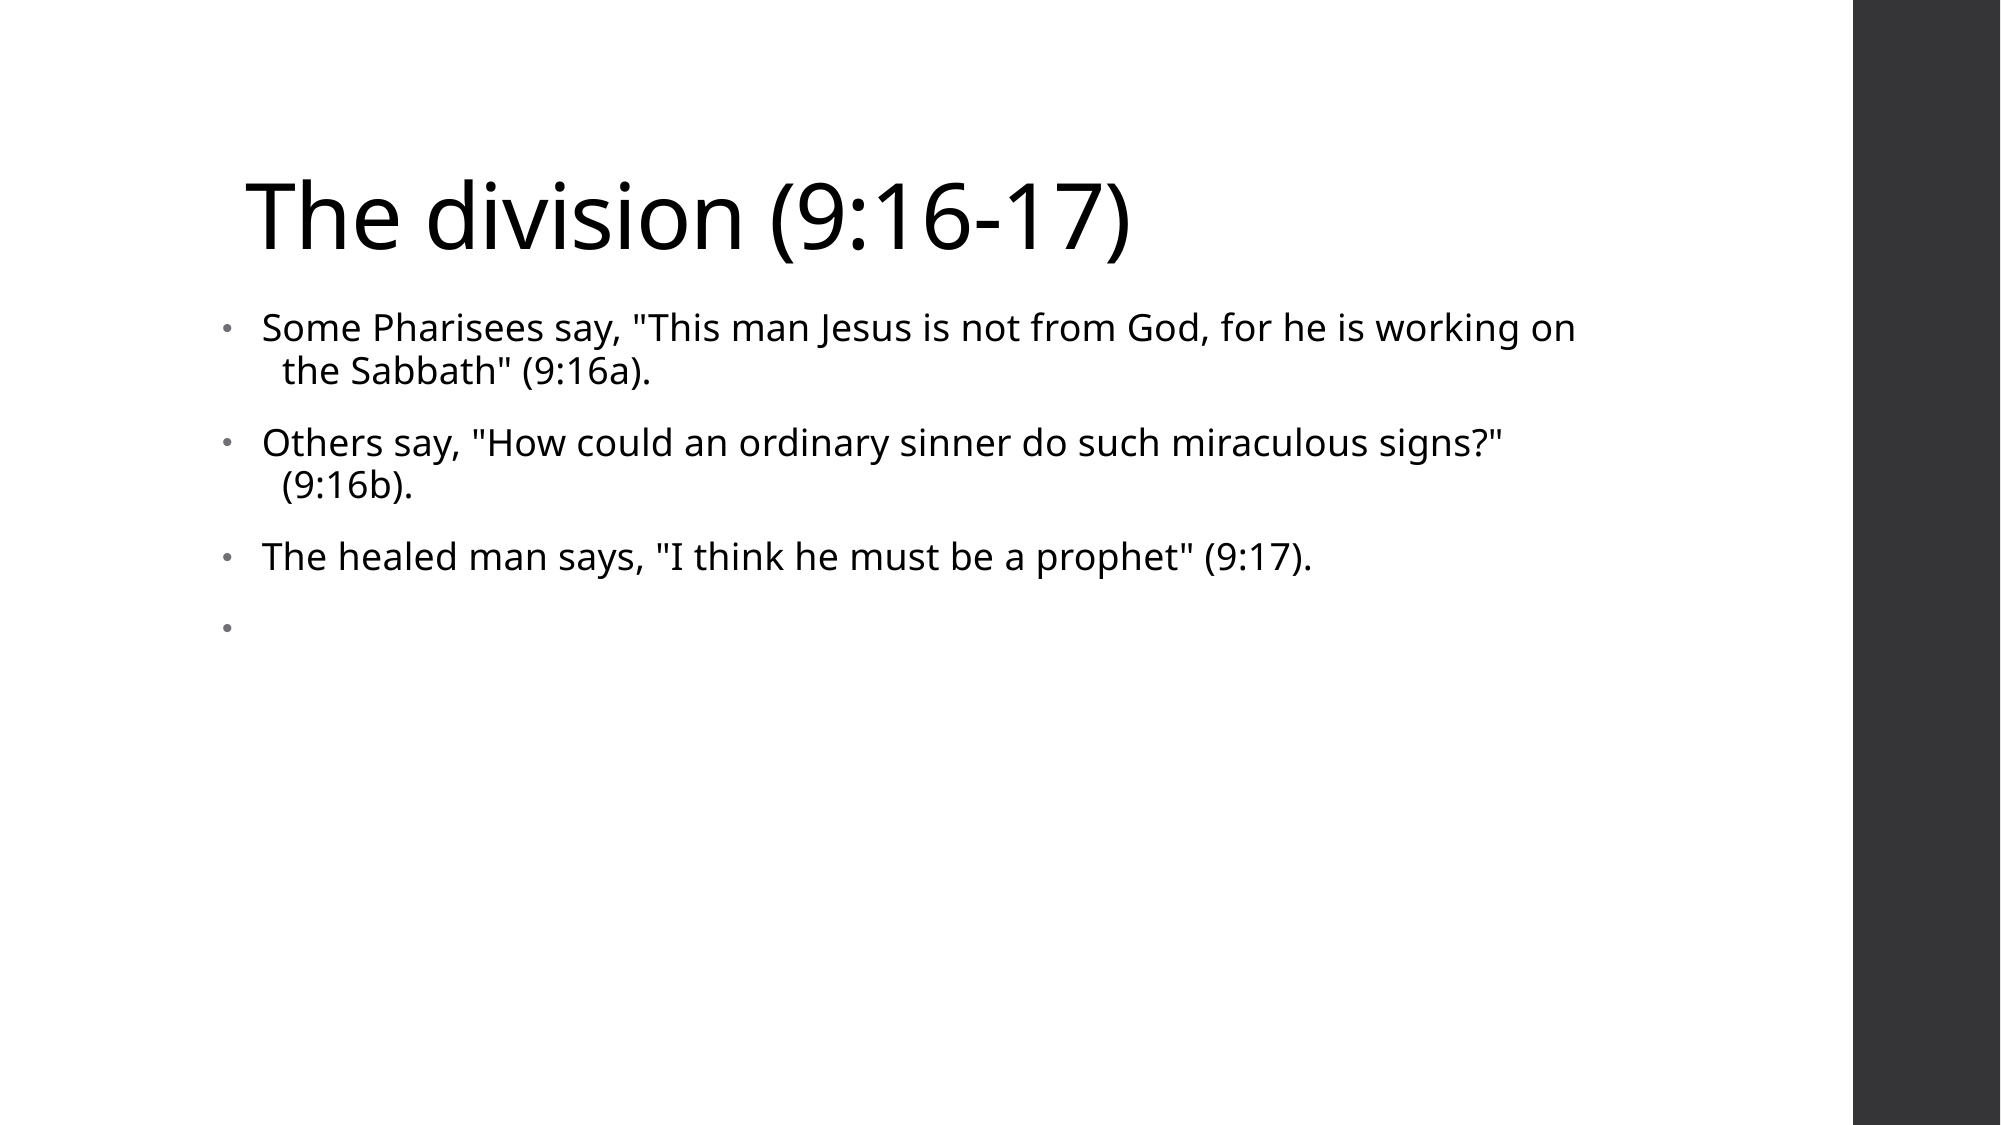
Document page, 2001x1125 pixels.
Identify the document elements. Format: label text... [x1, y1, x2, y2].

list Some Pharisees say, "This man Jesus is not from God, for he is working on the Sabbath" (9:16a). Others say, "How could an ordinary sinner do such miraculous signs?" (9:16b). The healed man says, "I think he must be a prophet" (9:17). [206, 299, 1617, 1014]
title The division (9:16-17) [206, 60, 1797, 278]
